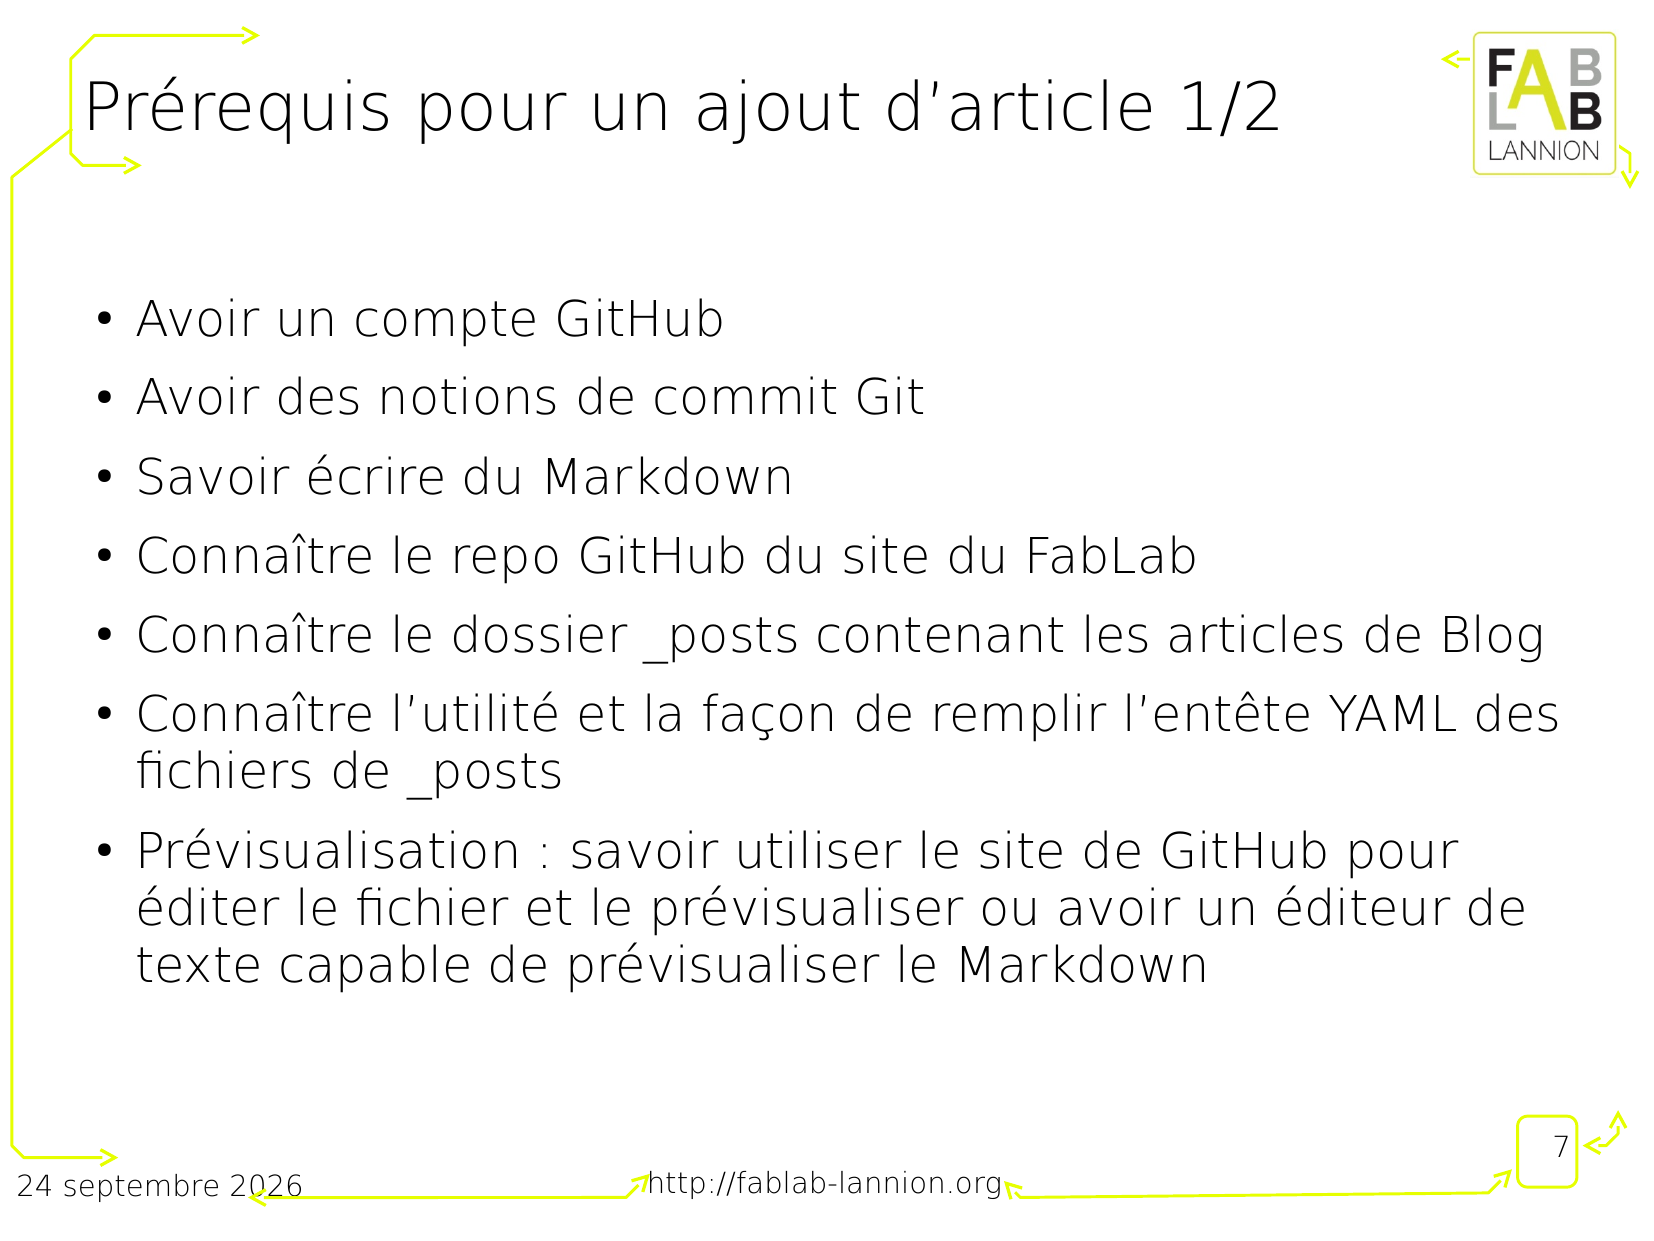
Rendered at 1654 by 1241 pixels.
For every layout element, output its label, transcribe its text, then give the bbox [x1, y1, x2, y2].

list Avoir un compte GitHub Avoir des notions de commit Git Savoir écrire du Markdown Connaître le repo GitHub du site du FabLab Connaître le dossier _posts contenant les articles de Blog Connaître l’utilité et la façon de remplir l’entête YAML des fichiers de _posts Prévisualisation : savoir utiliser le site de GitHub pour éditer le fichier et le prévisualiser ou avoir un éditeur de texte capable de prévisualiser le Markdown [82, 290, 1571, 1010]
picture [1470, 29, 1619, 178]
title Prérequis pour un ajout d’article 1/2 [82, 49, 1441, 166]
